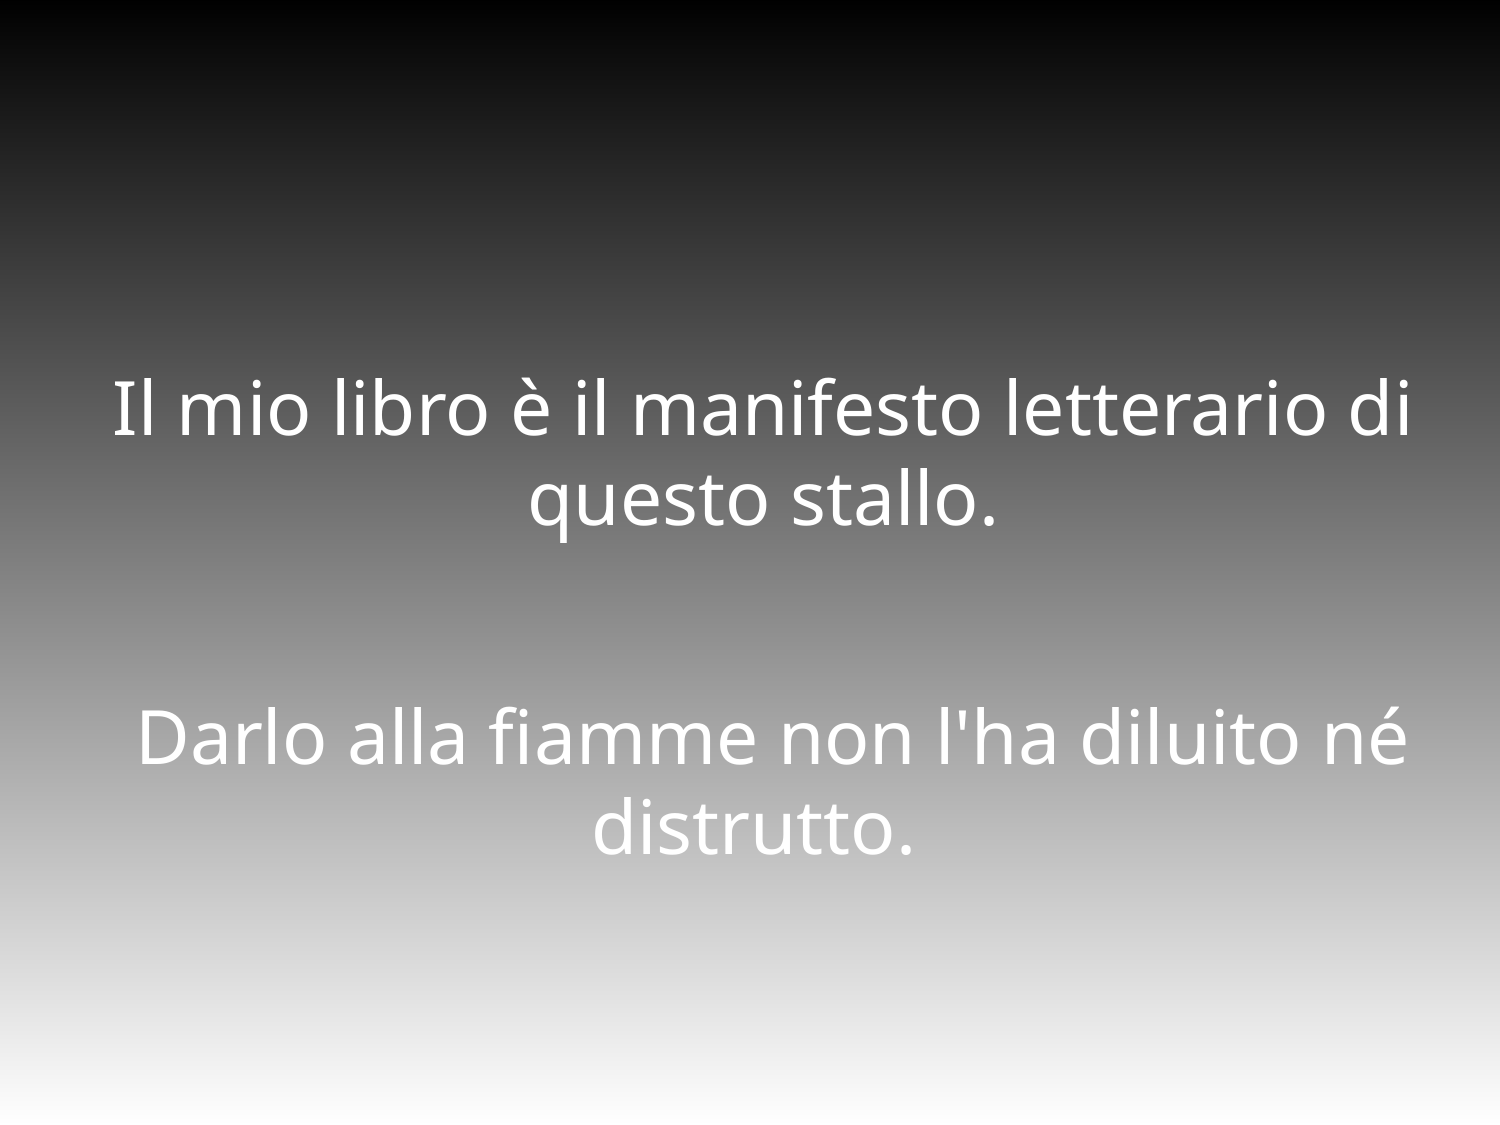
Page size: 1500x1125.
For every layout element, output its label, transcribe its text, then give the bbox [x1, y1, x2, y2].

list Il mio libro è il manifesto letterario di questo stallo. Darlo alla fiamme non l'ha diluito né distrutto. [88, 113, 1439, 1053]
